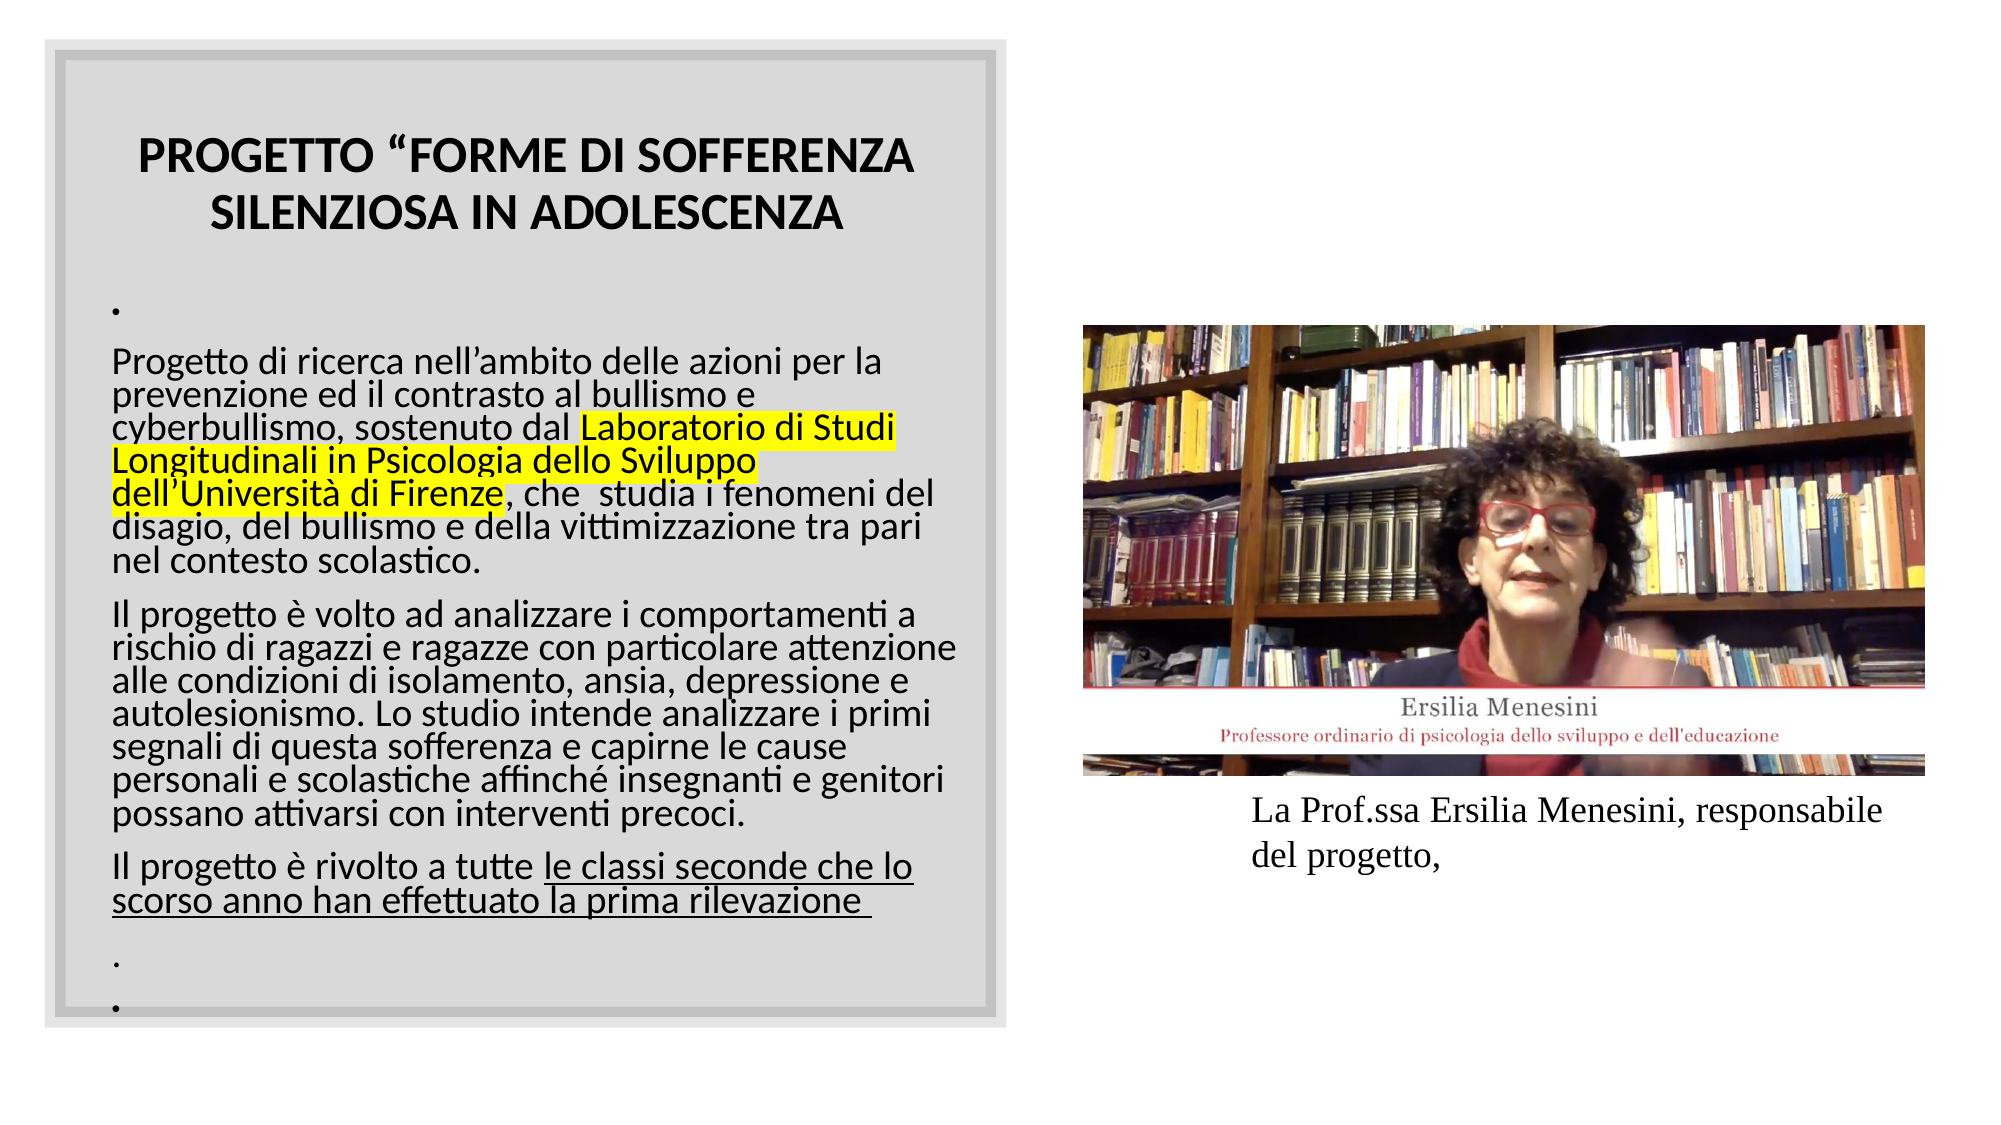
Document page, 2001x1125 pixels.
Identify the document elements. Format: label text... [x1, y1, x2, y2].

text_box La Prof.ssa Ersilia Menesini, responsabile del progetto, [1236, 778, 1945, 883]
list Progetto di ricerca nell’ambito delle azioni per la prevenzione ed il contrasto al bullismo e cyberbullismo, sostenuto dal Laboratorio di Studi Longitudinali in Psicologia dello Sviluppo dell’Università di Firenze, che studia i fenomeni del disagio, del bullismo e della vittimizzazione tra pari nel contesto scolastico. Il progetto è volto ad analizzare i comportamenti a rischio di ragazzi e ragazze con particolare attenzione alle condizioni di isolamento, ansia, depressione e autolesionismo. Lo studio intende analizzare i primi segnali di questa sofferenza e capirne le cause personali e scolastiche affinché insegnanti e genitori possano attivarsi con interventi precoci. Il progetto è rivolto a tutte le classi seconde che lo scorso anno han effettuato la prima rilevazione . [96, 289, 979, 1018]
text_box [55, 50, 996, 1017]
title PROGETTO “FORME DI SOFFERENZA SILENZIOSA IN ADOLESCENZA [97, 105, 957, 289]
picture [1083, 325, 1925, 776]
